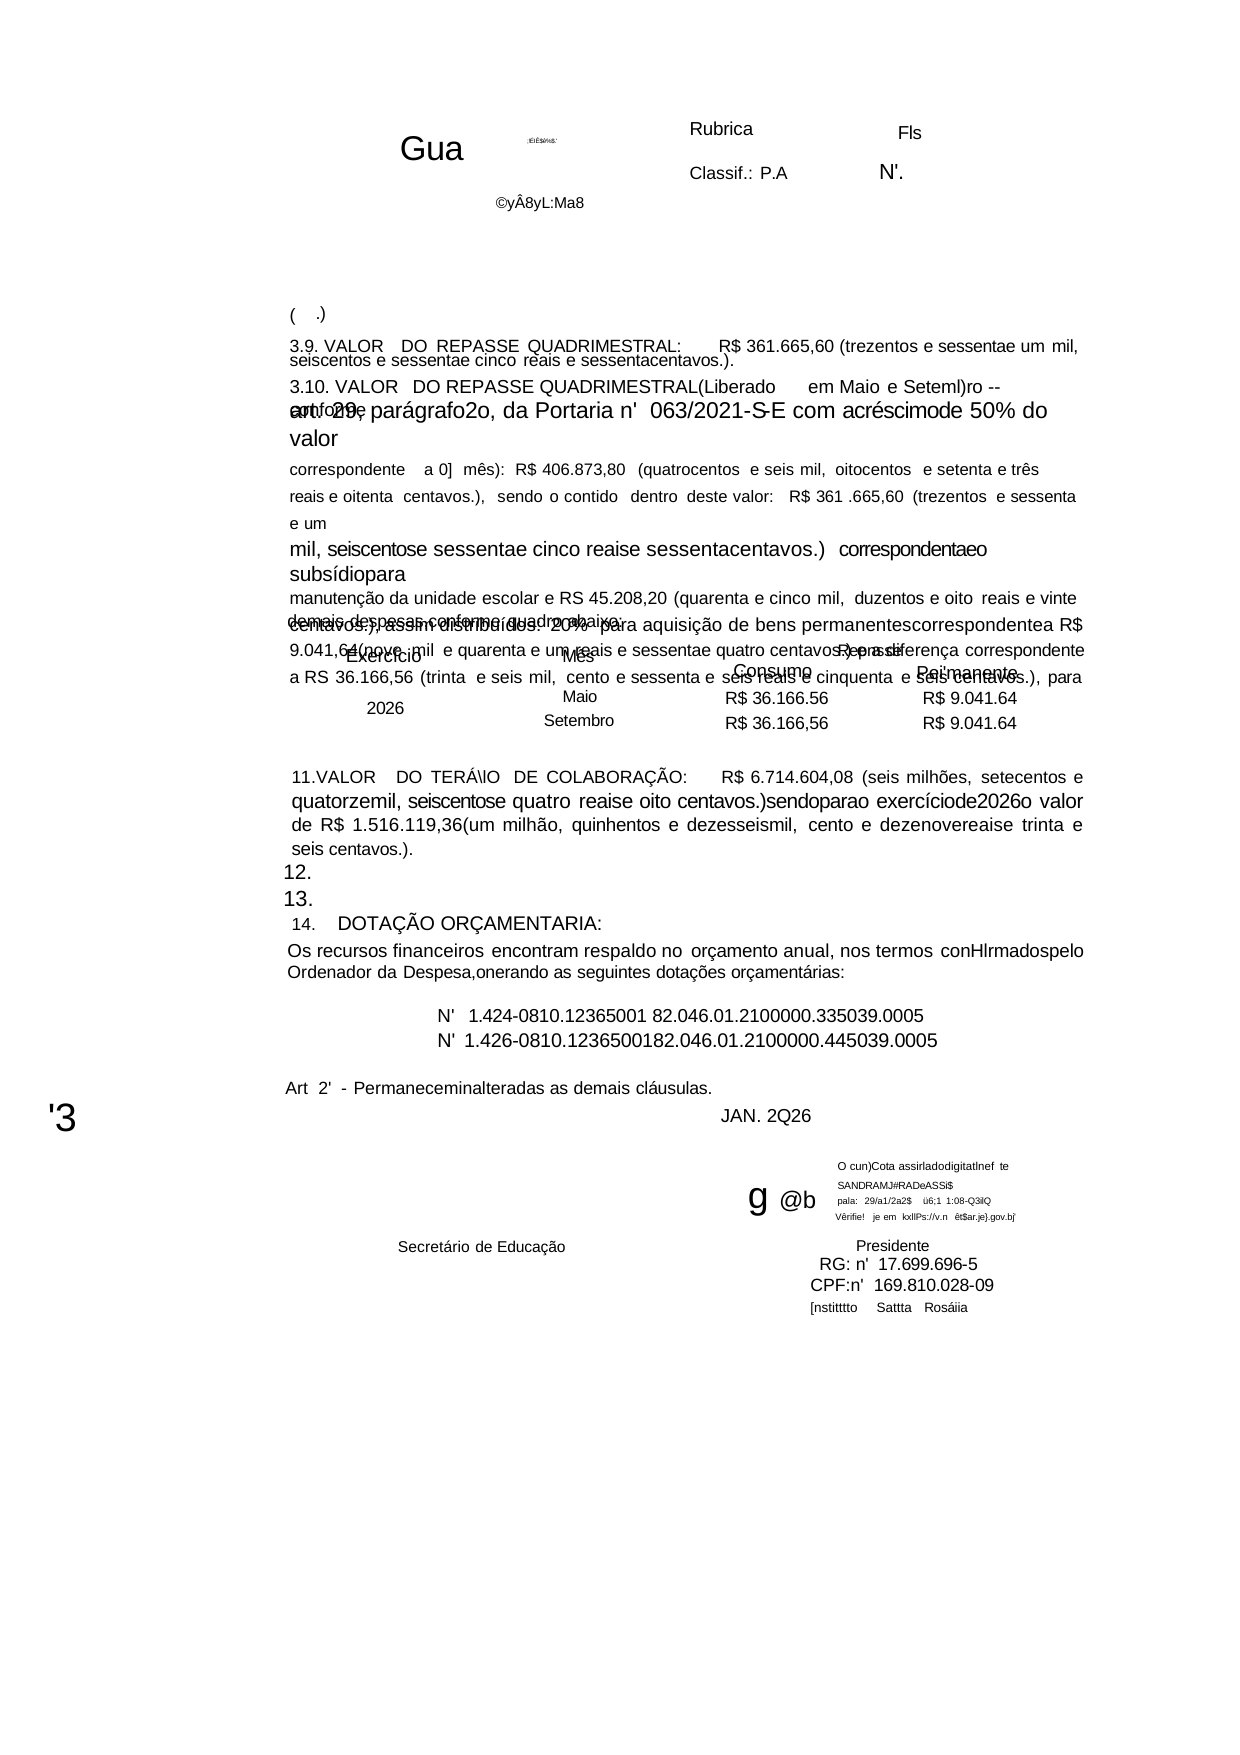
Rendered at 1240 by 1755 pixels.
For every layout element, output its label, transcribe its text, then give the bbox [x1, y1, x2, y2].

text_box 2026 [364, 694, 409, 721]
text_box Consumo R$ 36.166.56 R$ 36.166,56 [722, 650, 831, 735]
text_box Secretário de Educação [395, 1234, 568, 1258]
text_box Presidente RG: n' 17.699.696-5 CPF:n' 169.810.028-09 [nstitttto Sattta Rosáiia [808, 1234, 1002, 1318]
text_box ( .) 3.9. VALOR DO REPASSE QUADRIMESTRAL: R$ 361.665,60 (trezentos e sessentae um mil, [281, 280, 1082, 348]
text_box VALOR DO TERÁ\lO DE COLABORAÇÃO: R$ 6.714.604,08 (seis milhões, setecentos e quatorzemil, seiscentose quatro reaise oito centavos.)sendoparao exercíciode2026o valor de R$ 1.516.119,36(um milhão, quinhentos e dezesseismil, cento e dezenovereaise trinta e seis centavos.). DOTAÇÃO ORÇAMENTARIA: Os recursos financeiros encontram respaldo no orçamento anual, nos termos conHlrmadospelo Ordenador da Despesa,onerando as seguintes dotações orçamentárias: N' 1.424-0810.12365001 82.046.01.2100000.335039.0005 N' 1.426-0810.1236500182.046.01.2100000.445039.0005 Art 2' - Permaneceminalteradas as demais cláusulas. [283, 763, 1085, 1096]
text_box Maio Setembro [541, 678, 619, 733]
text_box art. 29, parágrafo2o, da Portaria n' 063/2021-S-E com acréscimode 50% do valor correspondente a 0] mês): R$ 406.873,80 (quatrocentos e seis mil, oitocentos e setenta e três reais e oitenta centavos.), sendo o contido dentro deste valor: R$ 361 .665,60 (trezentos e sessenta e um mil, seiscentose sessentae cinco reaise sessentacentavos.) correspondentaeo subsídiopara manutenção da unidade escolar e RS 45.208,20 (quarenta e cinco mil, duzentos e oito reais e vinte centavos.), assim distribuídos: 20% para aquisição de bens permanentescorrespondentea R$ 9.041,64(nove mil e quarenta e um reais e sessentae quatro centavos.) e a diferença correspondente a RS 36.166,56 (trinta e seis mil, cento e sessenta e seis reais e cinquenta e seis centavos.), para [287, 385, 1090, 610]
text_box demais despesas,conforme quadro abaixo: Exercício Mês [285, 594, 631, 669]
text_box Rubrica [687, 114, 757, 142]
text_box JAN. 2Q26 [718, 1102, 813, 1129]
text_box Fls N'. [877, 106, 925, 186]
text_box g @b [745, 1168, 819, 1218]
text_box Repnsse Pei'manente R$ 9.041.64 R$ 9.041.64 [835, 637, 1023, 735]
text_box ;!ÉIÊ$ê%$.' [525, 135, 562, 148]
text_box seiscentos e sessentae cinco reais e sessentacentavos.). 3.10. VALOR DO REPASSE QUADRIMESTRAL(Liberado em Maio e Seteml)ro -- conforme [287, 348, 1081, 385]
text_box ©yÂ8yL:Ma8 [493, 190, 588, 214]
text_box Classif.: P.A [687, 159, 792, 185]
text_box '3 [45, 1089, 80, 1142]
text_box O cun)Cota assirladodigitatlnef te SANDRAMJ#RADeASSi$ pala: 29/a1/2a2$ ü6;1 1:08-Q3ilQ Vêrifie! je em kxllPs://v.n êt$ar.je}.gov.bj' [833, 1150, 1020, 1225]
text_box Gua [397, 123, 468, 170]
